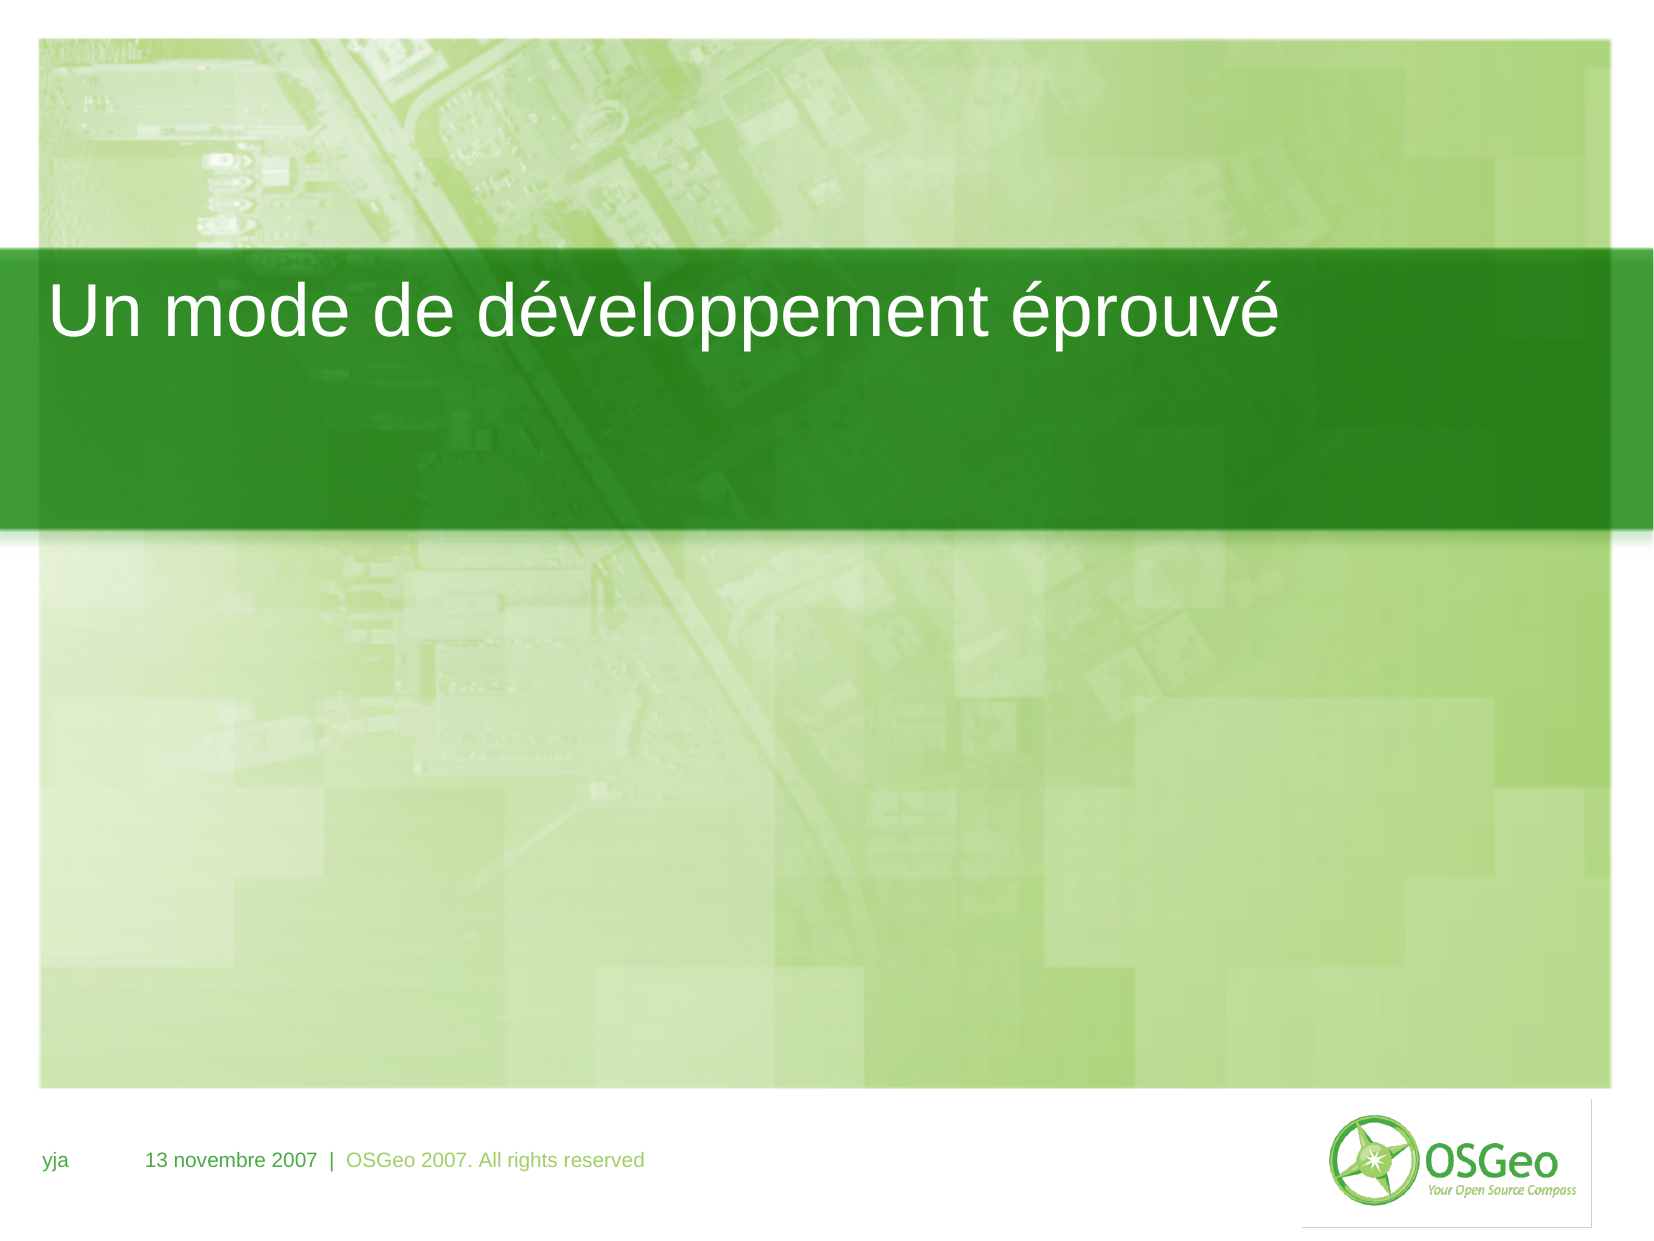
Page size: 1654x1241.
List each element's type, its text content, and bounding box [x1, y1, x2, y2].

title Un mode de développement éprouvé [47, 206, 1536, 414]
picture [0, 1, 1654, 1241]
